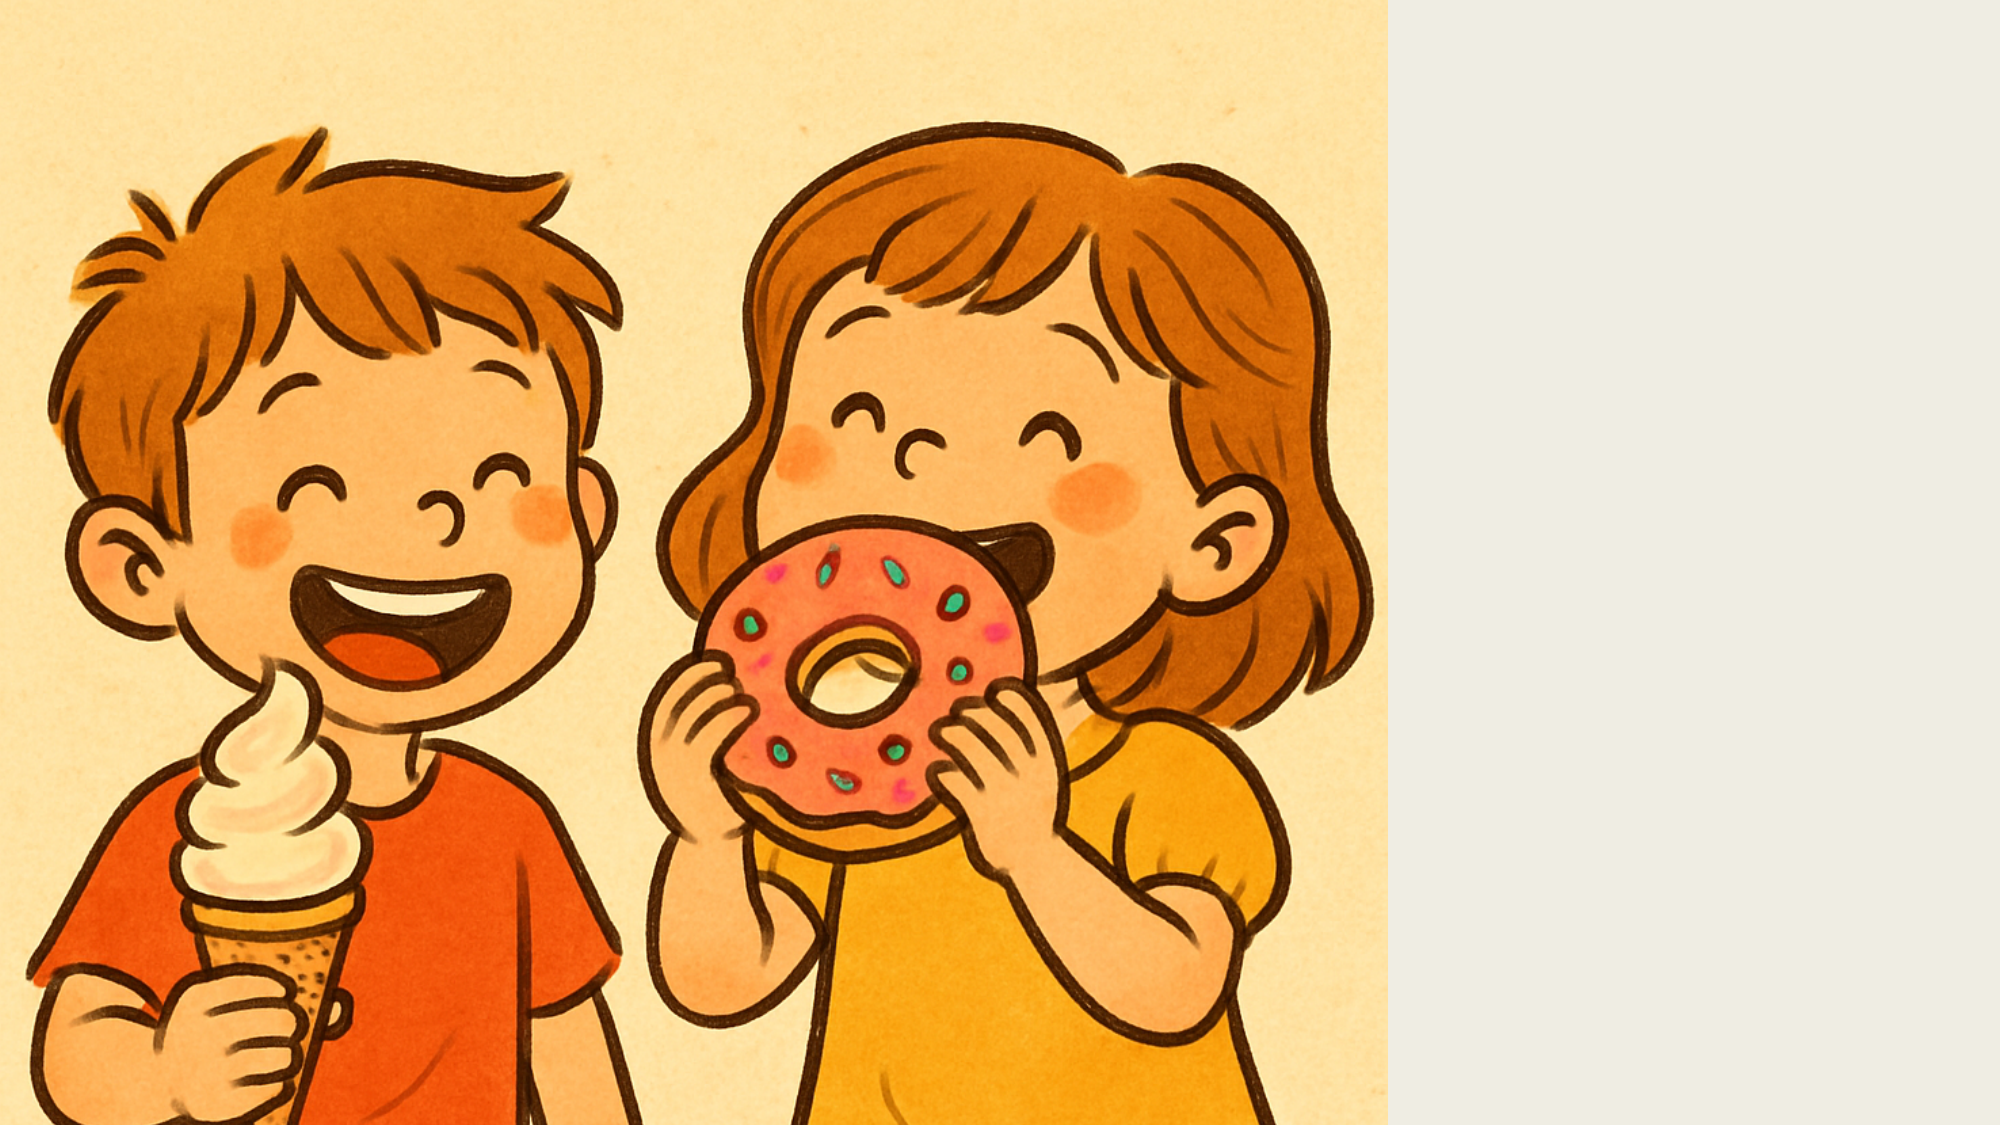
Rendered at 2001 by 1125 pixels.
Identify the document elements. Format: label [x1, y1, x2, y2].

picture [0, 0, 1388, 1125]
